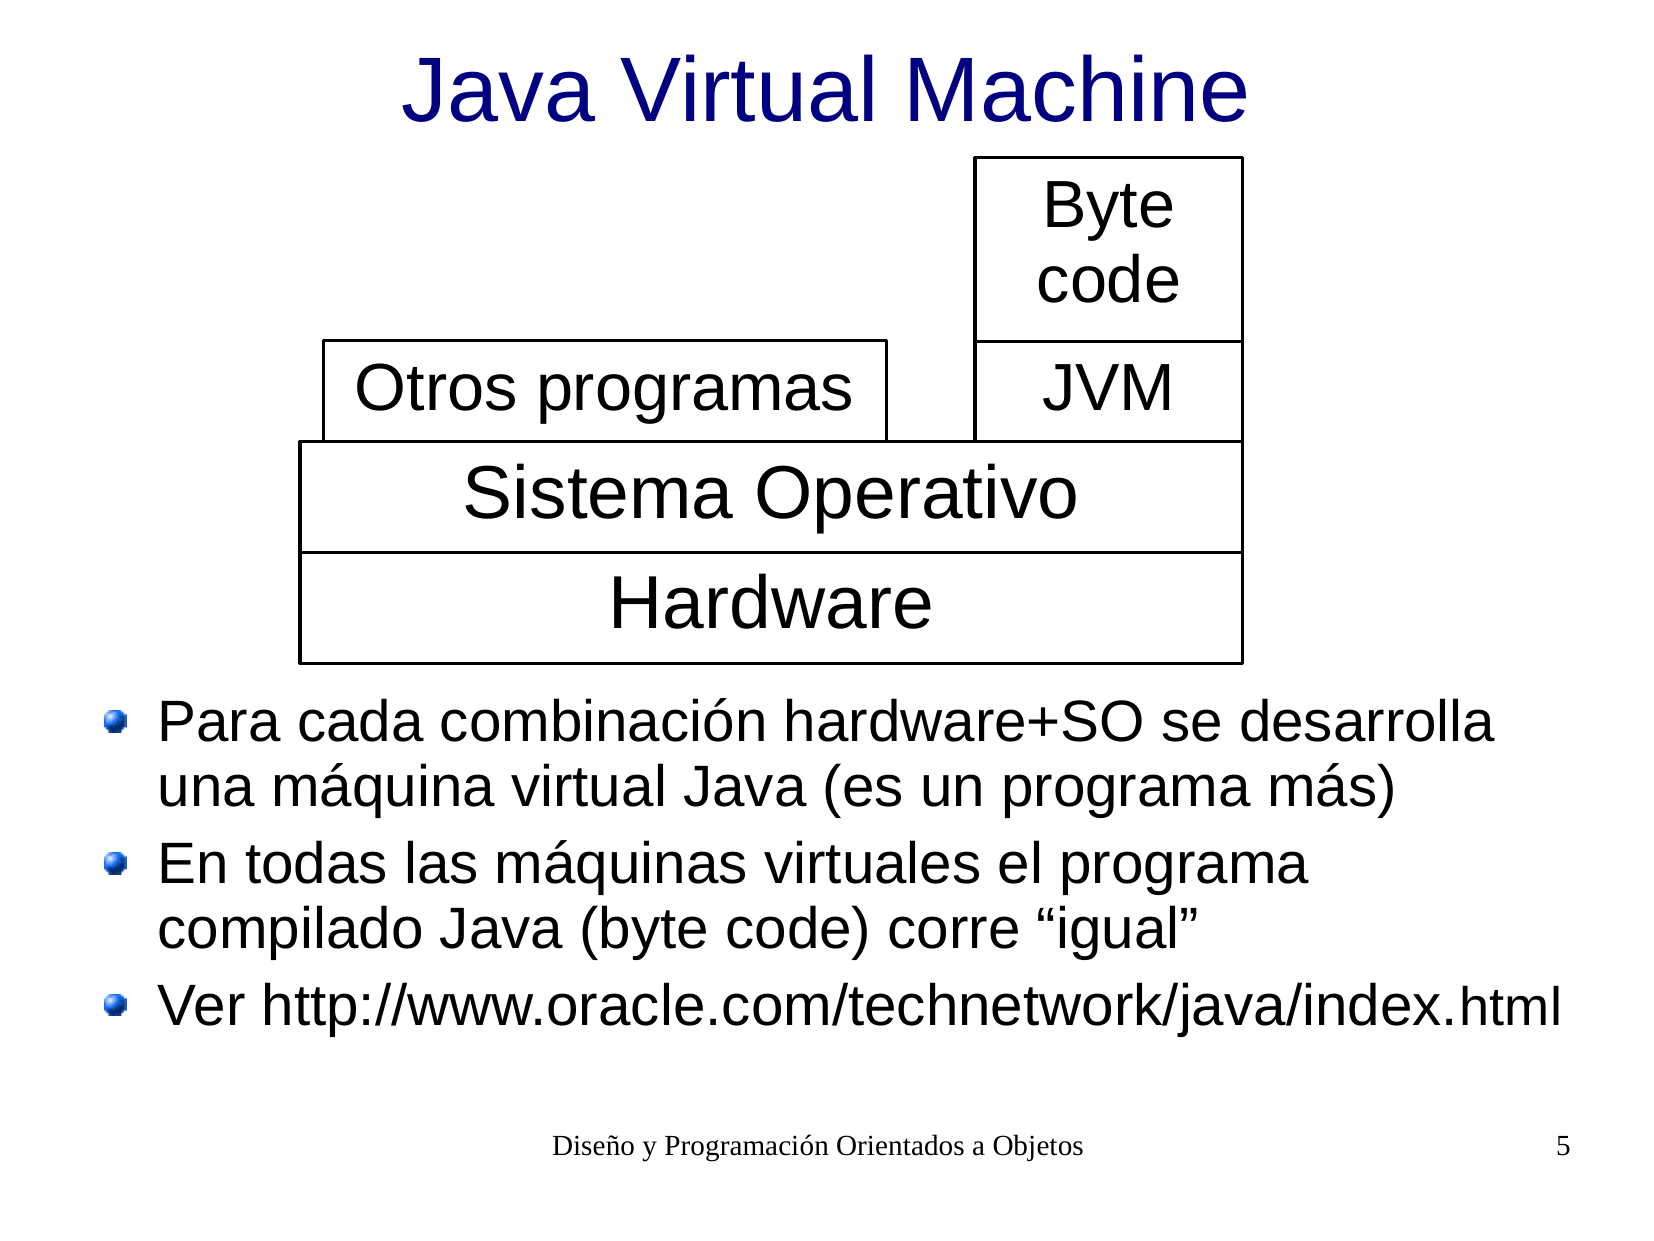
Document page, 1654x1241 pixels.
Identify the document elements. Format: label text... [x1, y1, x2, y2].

text_box Otros programas [323, 340, 887, 442]
list Para cada combinación hardware+SO se desarrolla una máquina virtual Java (es un programa más) En todas las máquinas virtuales el programa compilado Java (byte code) corre “igual” Ver http://www.oracle.com/technetwork/java/index.html [86, 688, 1576, 1139]
text_box Hardware [300, 554, 1243, 664]
text_box Byte code [975, 157, 1243, 342]
text_box JVM [975, 343, 1243, 442]
title Java Virtual Machine [82, 32, 1571, 147]
text_box Sistema Operativo [300, 441, 1243, 553]
